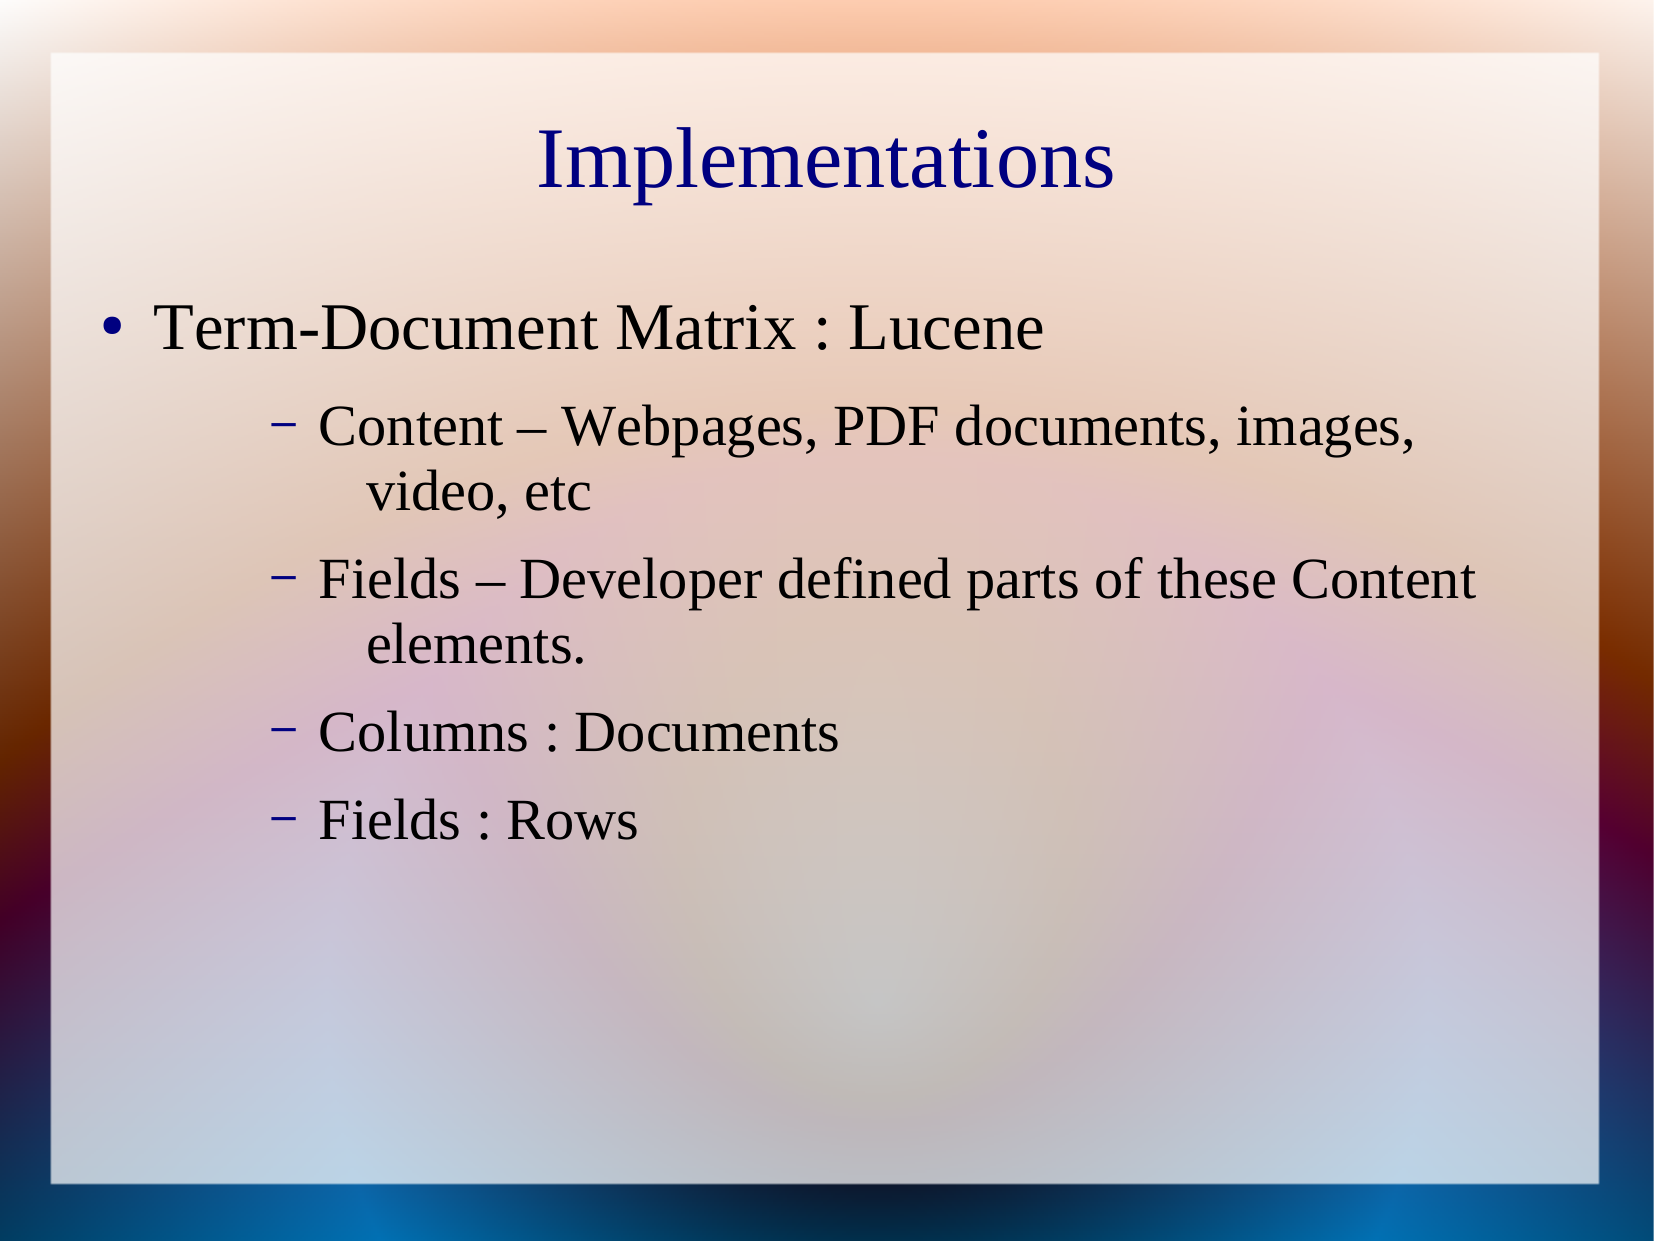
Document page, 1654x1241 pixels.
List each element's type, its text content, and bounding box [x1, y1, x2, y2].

picture [0, 0, 1654, 1241]
list Term-Document Matrix : Lucene Content – Webpages, PDF documents, images, video, etc Fields – Developer defined parts of these Content elements. Columns : Documents Fields : Rows [82, 290, 1571, 1034]
title Implementations [82, 55, 1571, 263]
